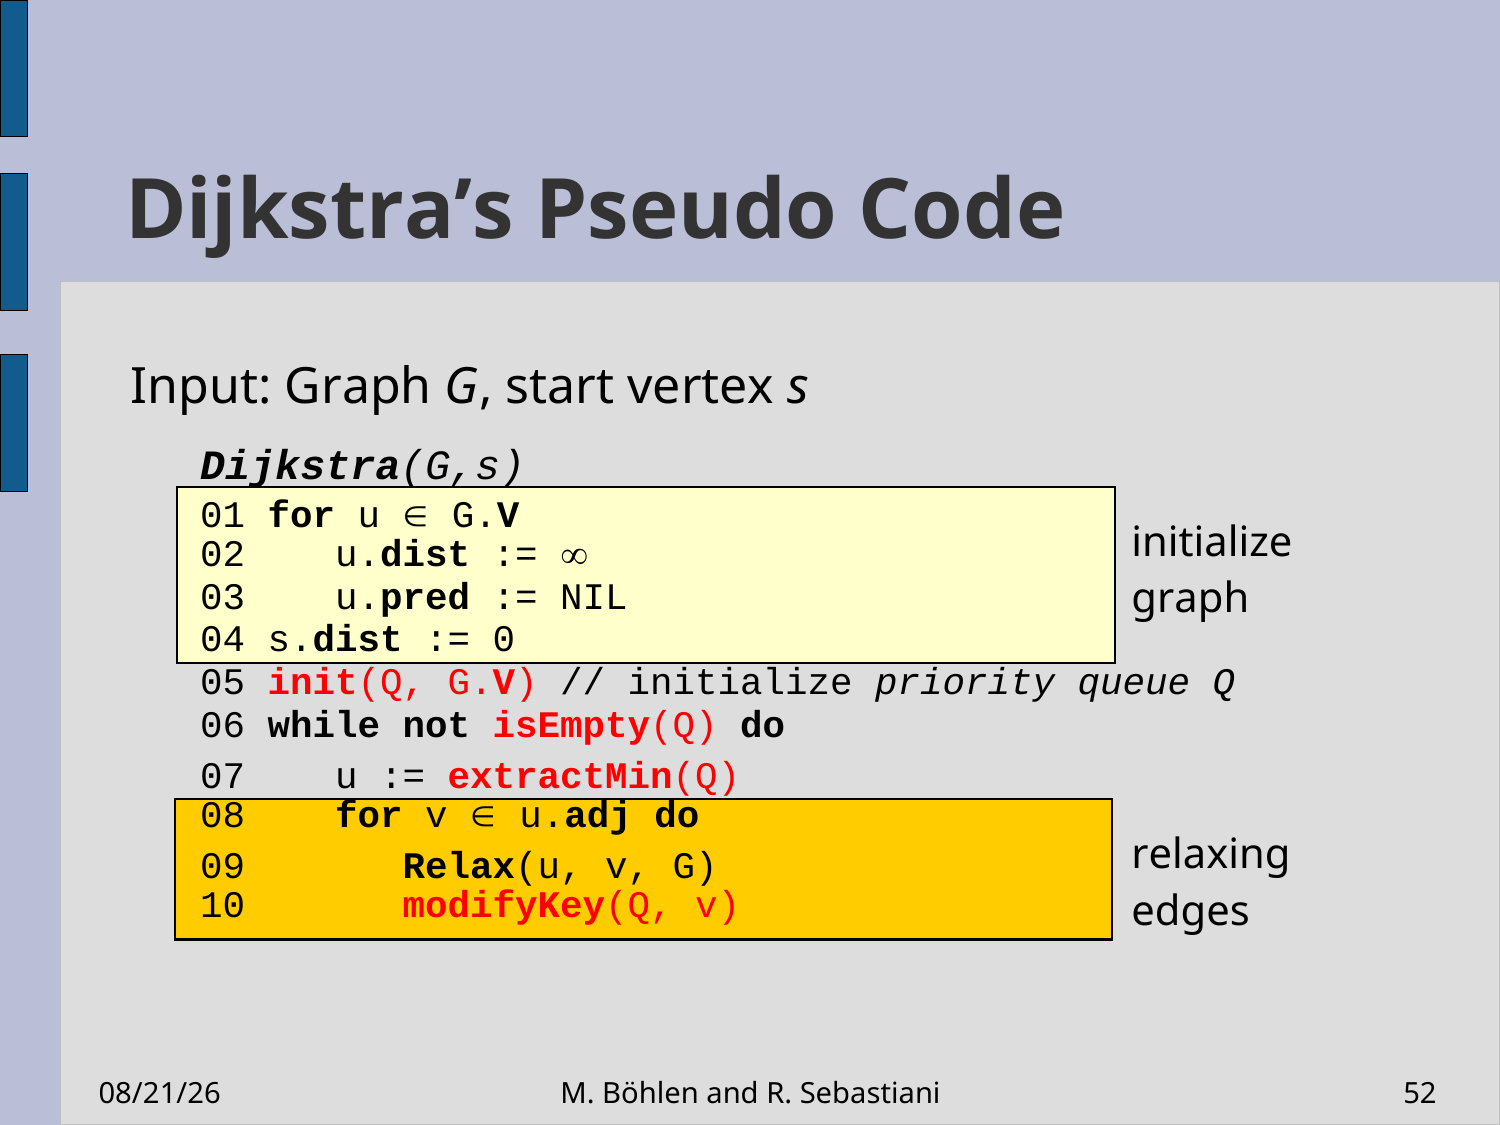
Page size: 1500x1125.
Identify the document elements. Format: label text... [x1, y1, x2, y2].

list Input: Graph G, start vertex s Dijkstra(G,s) 01 for u  G.V 02 u.dist :=  03 u.pred := NIL 04 s.dist := 0 05 init(Q, G.V) // initialize priority queue Q 06 while not isEmpty(Q) do 07 u := extractMin(Q) 08 for v  u.adj do 09 Relax(u, v, G) 10 modifyKey(Q, v) [98, 342, 1380, 1067]
text_box relaxing edges [1116, 816, 1342, 946]
title Dijkstra’s Pseudo Code [110, 67, 1392, 271]
text_box initialize graph [1116, 503, 1342, 633]
